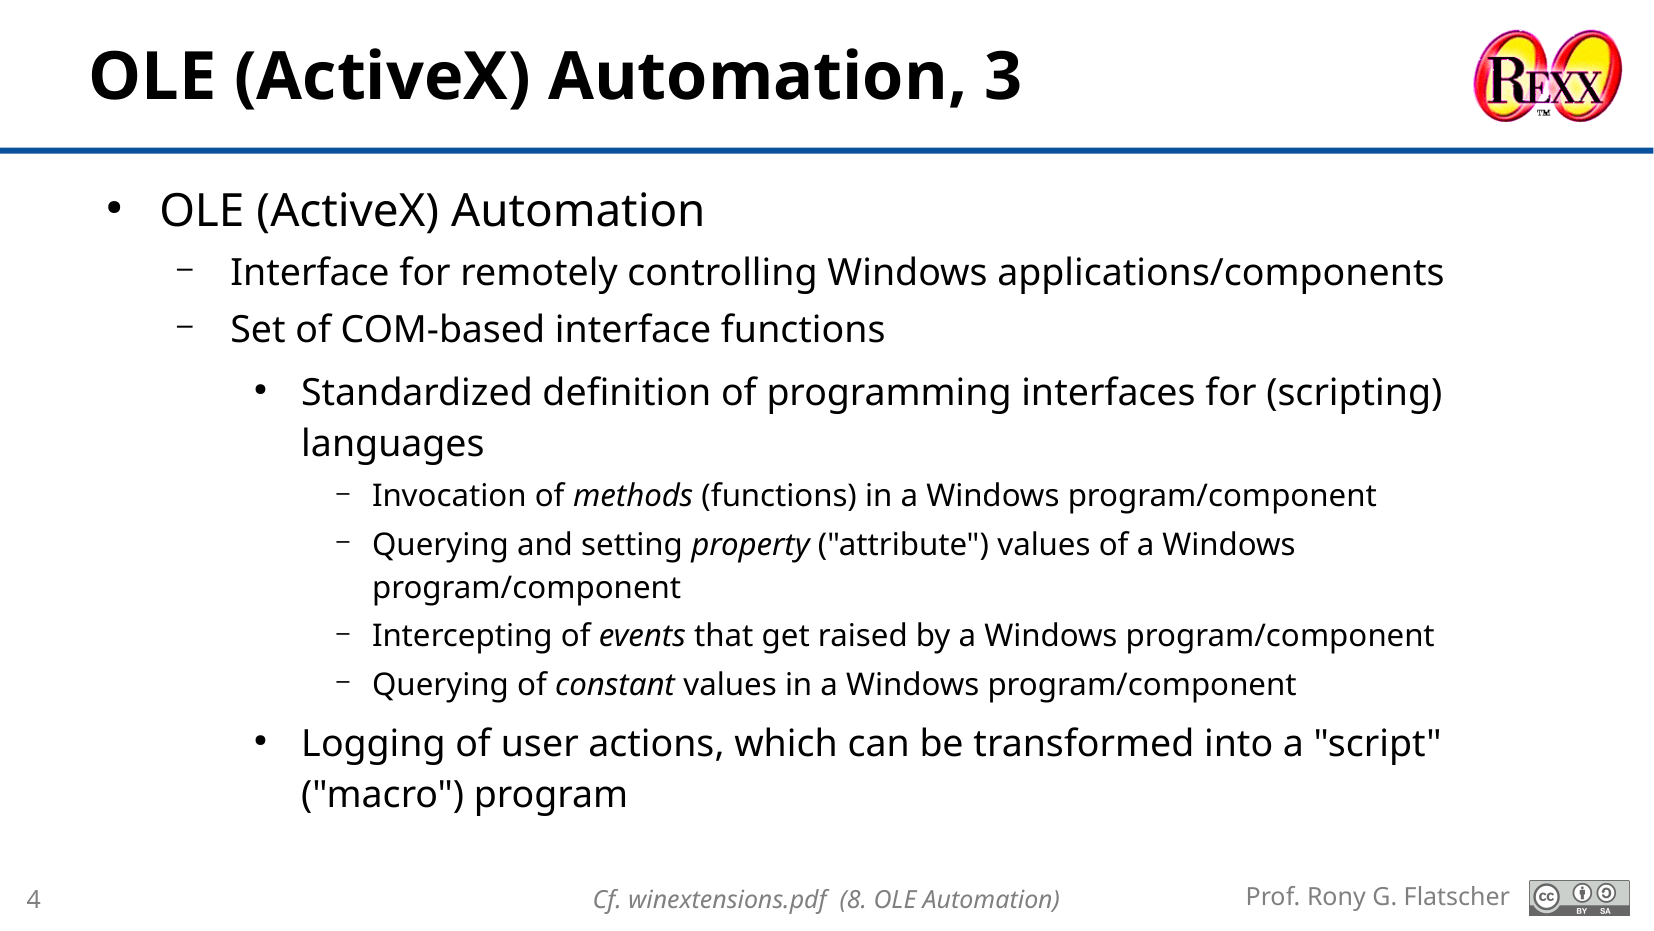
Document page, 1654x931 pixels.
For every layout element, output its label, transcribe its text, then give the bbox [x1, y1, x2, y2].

list OLE (ActiveX) Automation Interface for remotely controlling Windows applications/components Set of COM-based interface functions Standardized definition of programming interfaces for (scripting) languages Invocation of methods (functions) in a Windows program/component Querying and setting property ("attribute") values of a Windows program/component Intercepting of events that get raised by a Windows program/component Querying of constant values in a Windows program/component Logging of user actions, which can be transformed into a "script" ("macro") program [88, 177, 1577, 857]
text_box Cf. winextensions.pdf (8. OLE Automation) [0, 874, 1654, 922]
title OLE (ActiveX) Automation, 3 [29, 0, 1654, 148]
